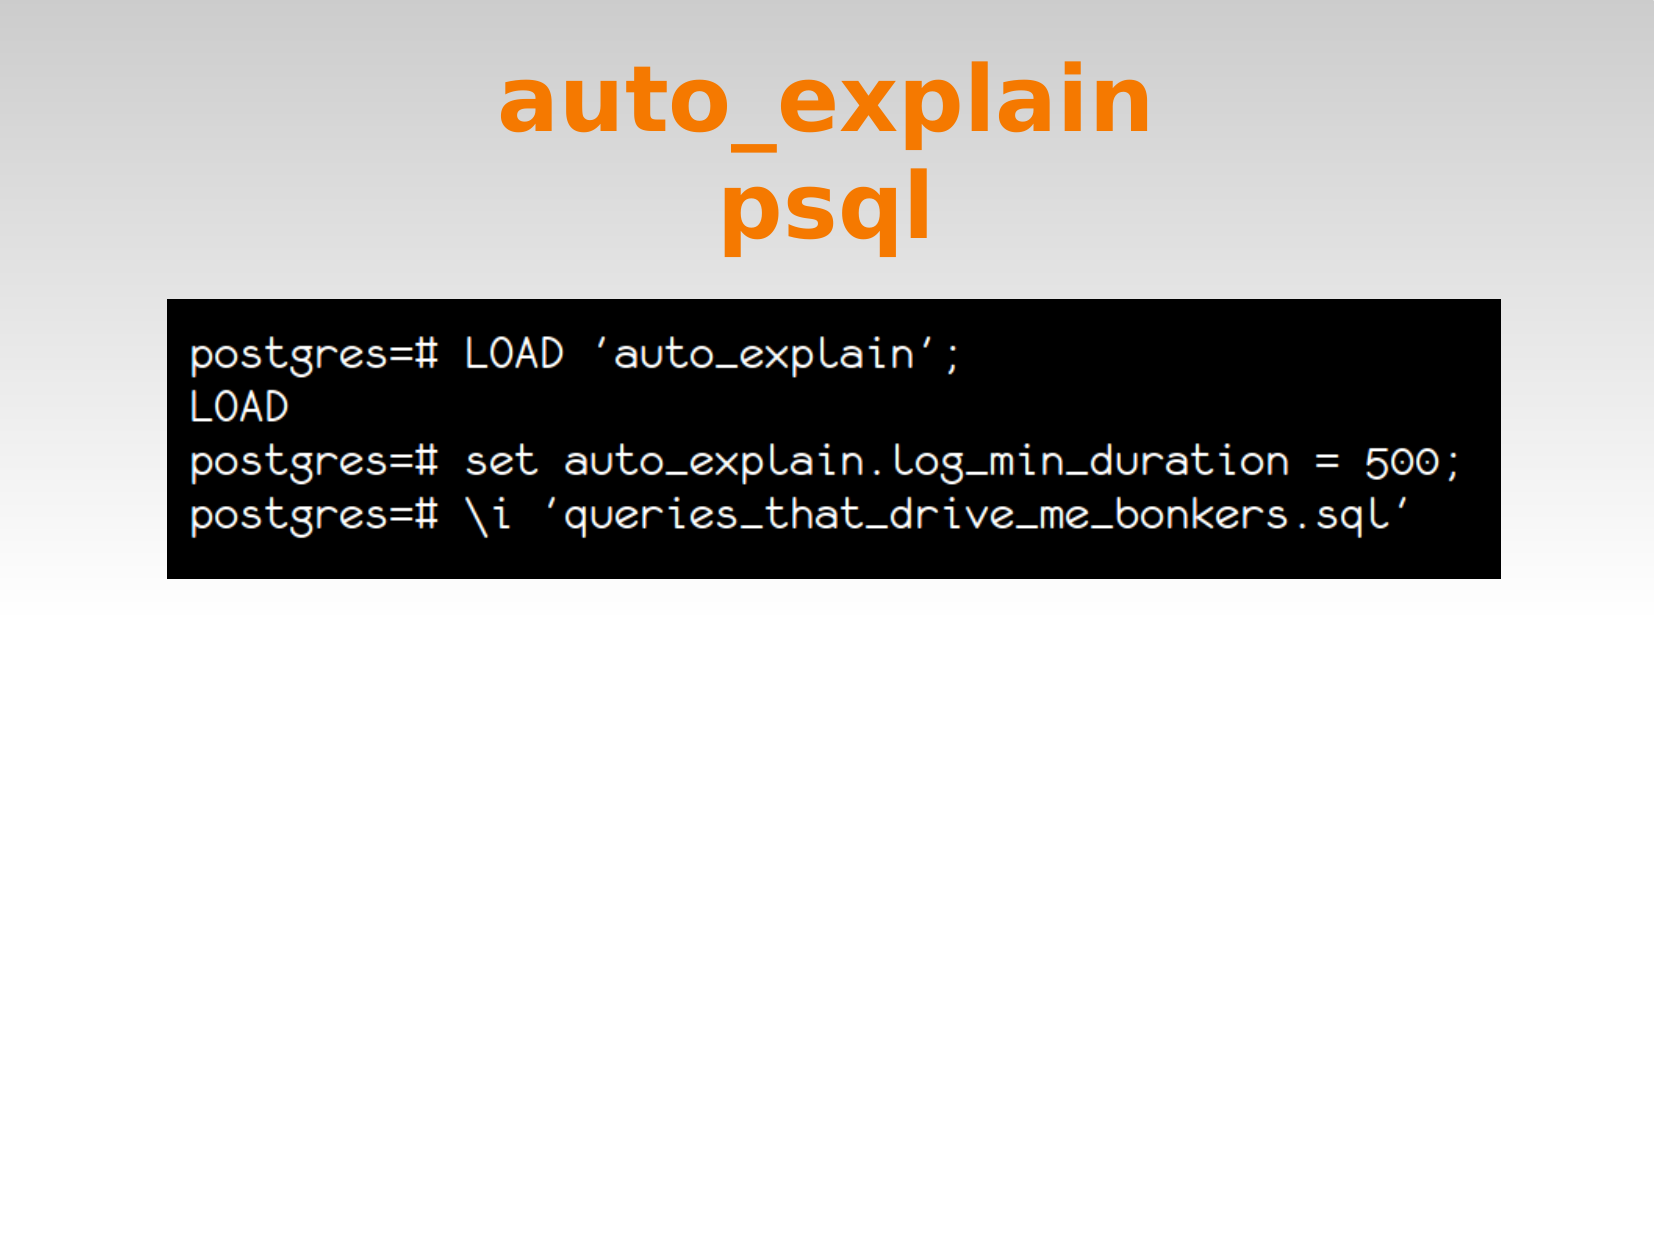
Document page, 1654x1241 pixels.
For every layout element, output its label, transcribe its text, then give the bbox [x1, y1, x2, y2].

picture [167, 299, 1501, 579]
title auto_explain psql [82, 45, 1571, 261]
